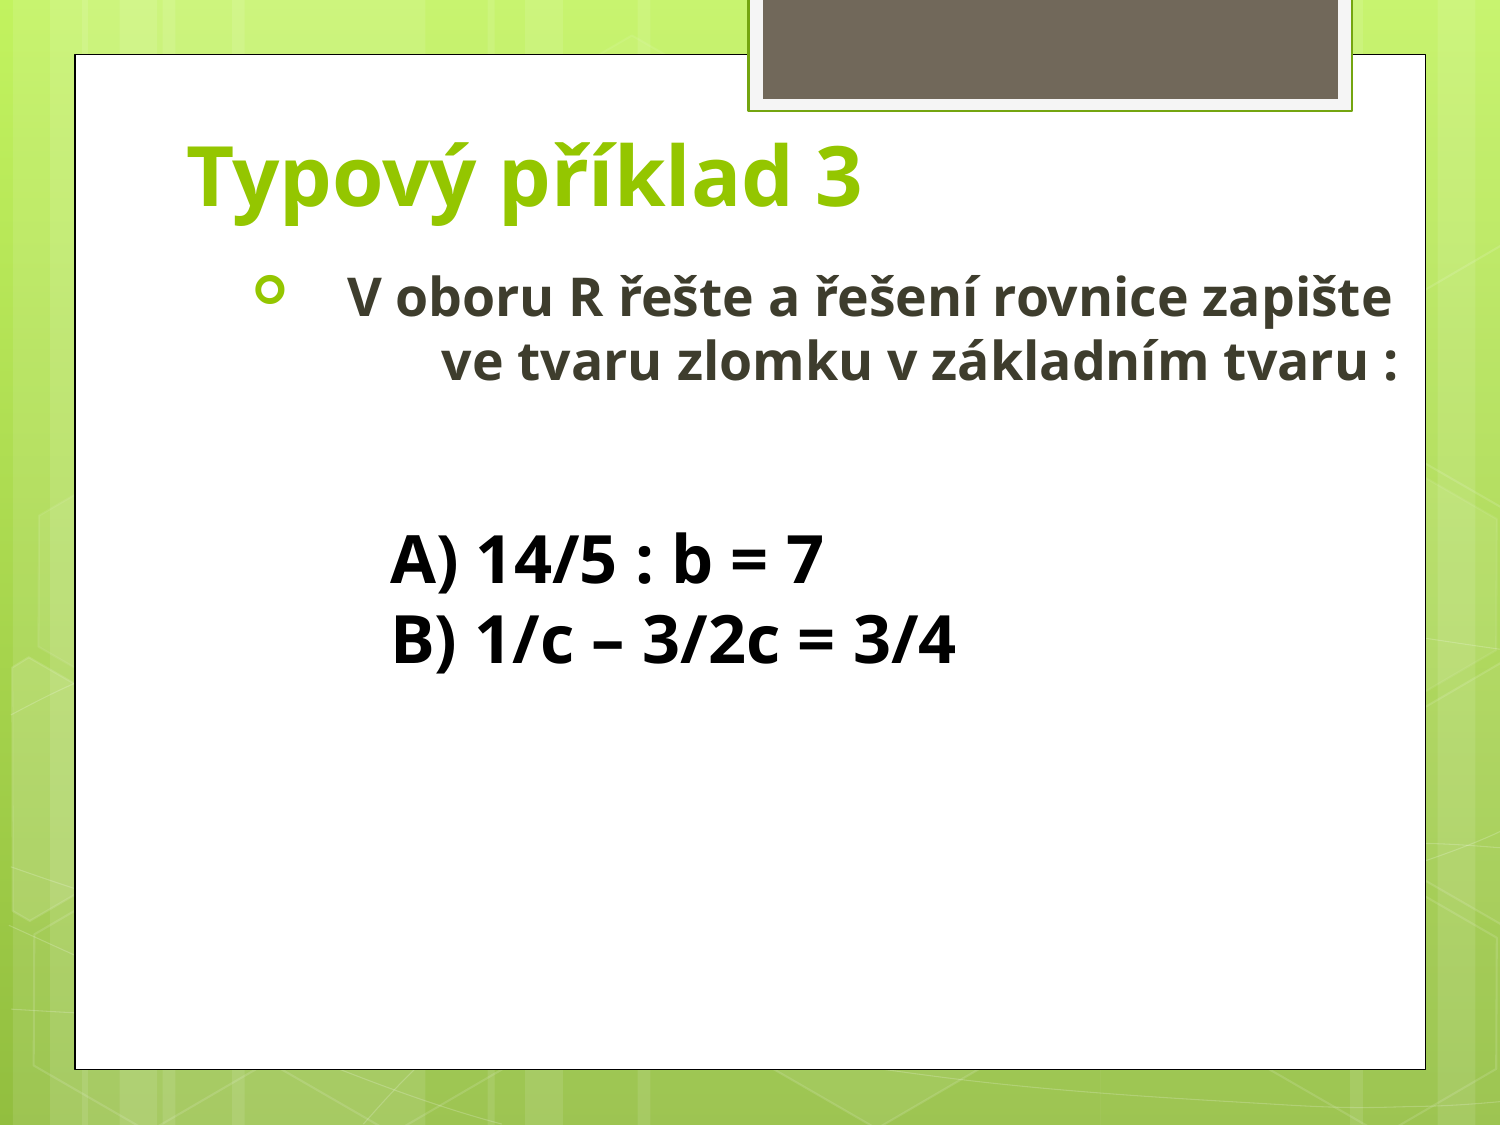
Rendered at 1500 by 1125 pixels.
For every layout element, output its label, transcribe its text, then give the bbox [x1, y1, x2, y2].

list V oboru R řešte a řešení rovnice zapište ve tvaru zlomku v základním tvaru : [76, 255, 1427, 450]
text_box A) 14/5 : b = 7 B) 1/c – 3/2c = 3/4 [375, 509, 1125, 684]
title Typový příklad 3 [171, 42, 1415, 231]
